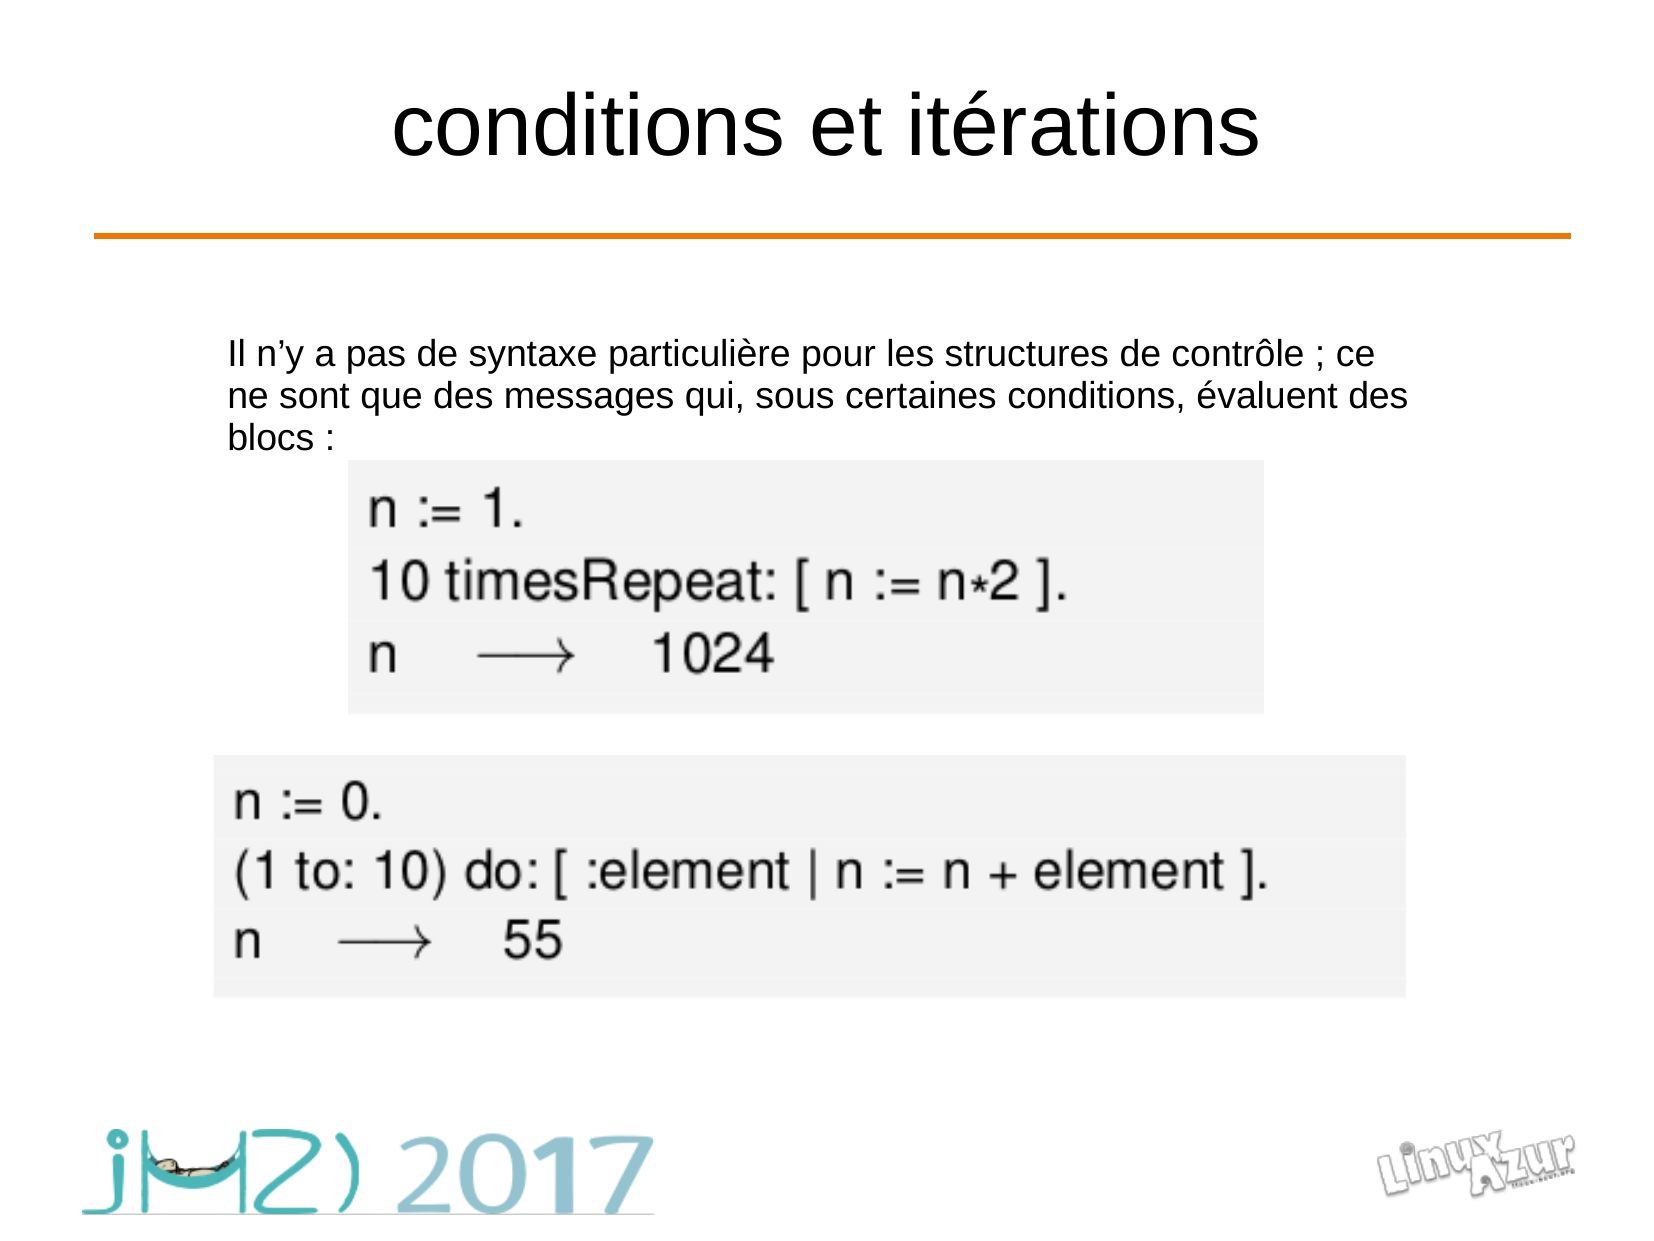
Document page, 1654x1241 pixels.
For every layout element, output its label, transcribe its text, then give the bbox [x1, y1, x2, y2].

picture [1346, 1115, 1600, 1211]
text_box Il n’y a pas de syntaxe particulière pour les structures de contrôle ; ce ne sont que des messages qui, sous certaines conditions, évaluent des blocs : [212, 283, 1465, 485]
picture [348, 485, 1264, 718]
picture [82, 1129, 655, 1216]
title conditions et itérations [82, 49, 1571, 201]
picture [212, 755, 1406, 1004]
